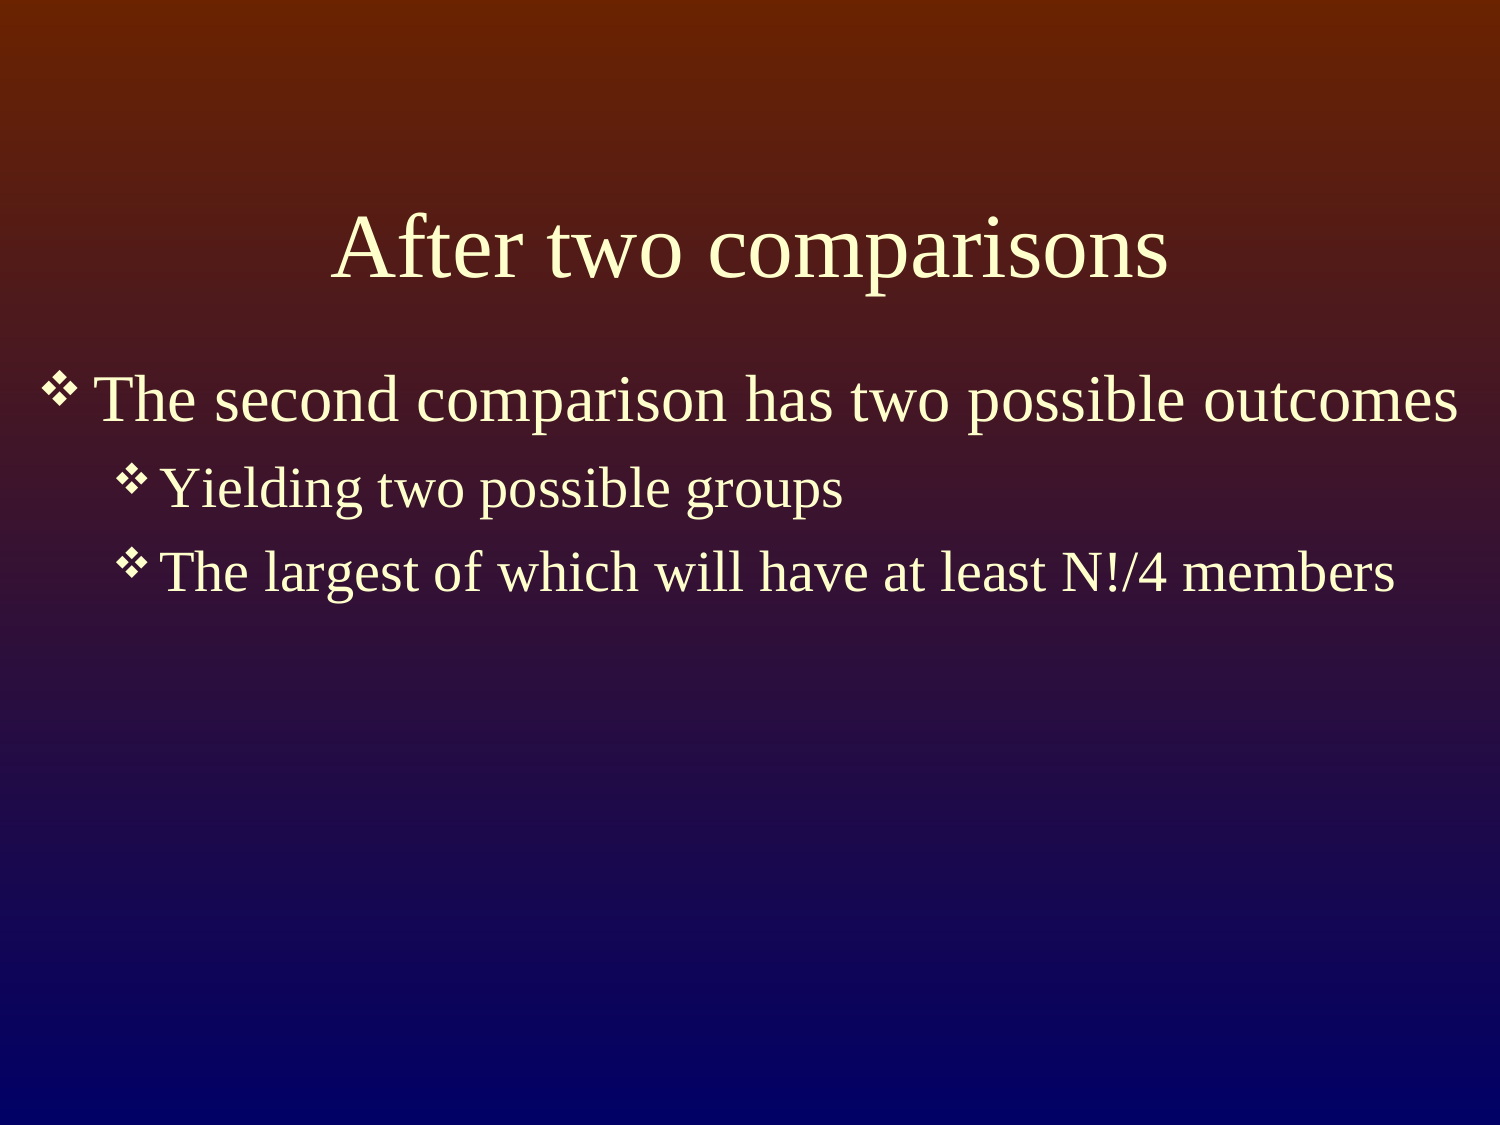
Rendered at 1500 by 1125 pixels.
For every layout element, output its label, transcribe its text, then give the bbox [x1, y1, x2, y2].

title After two comparisons [22, 145, 1480, 336]
list The second comparison has two possible outcomes Yielding two possible groups The largest of which will have at least N!/4 members [22, 347, 1482, 1026]
